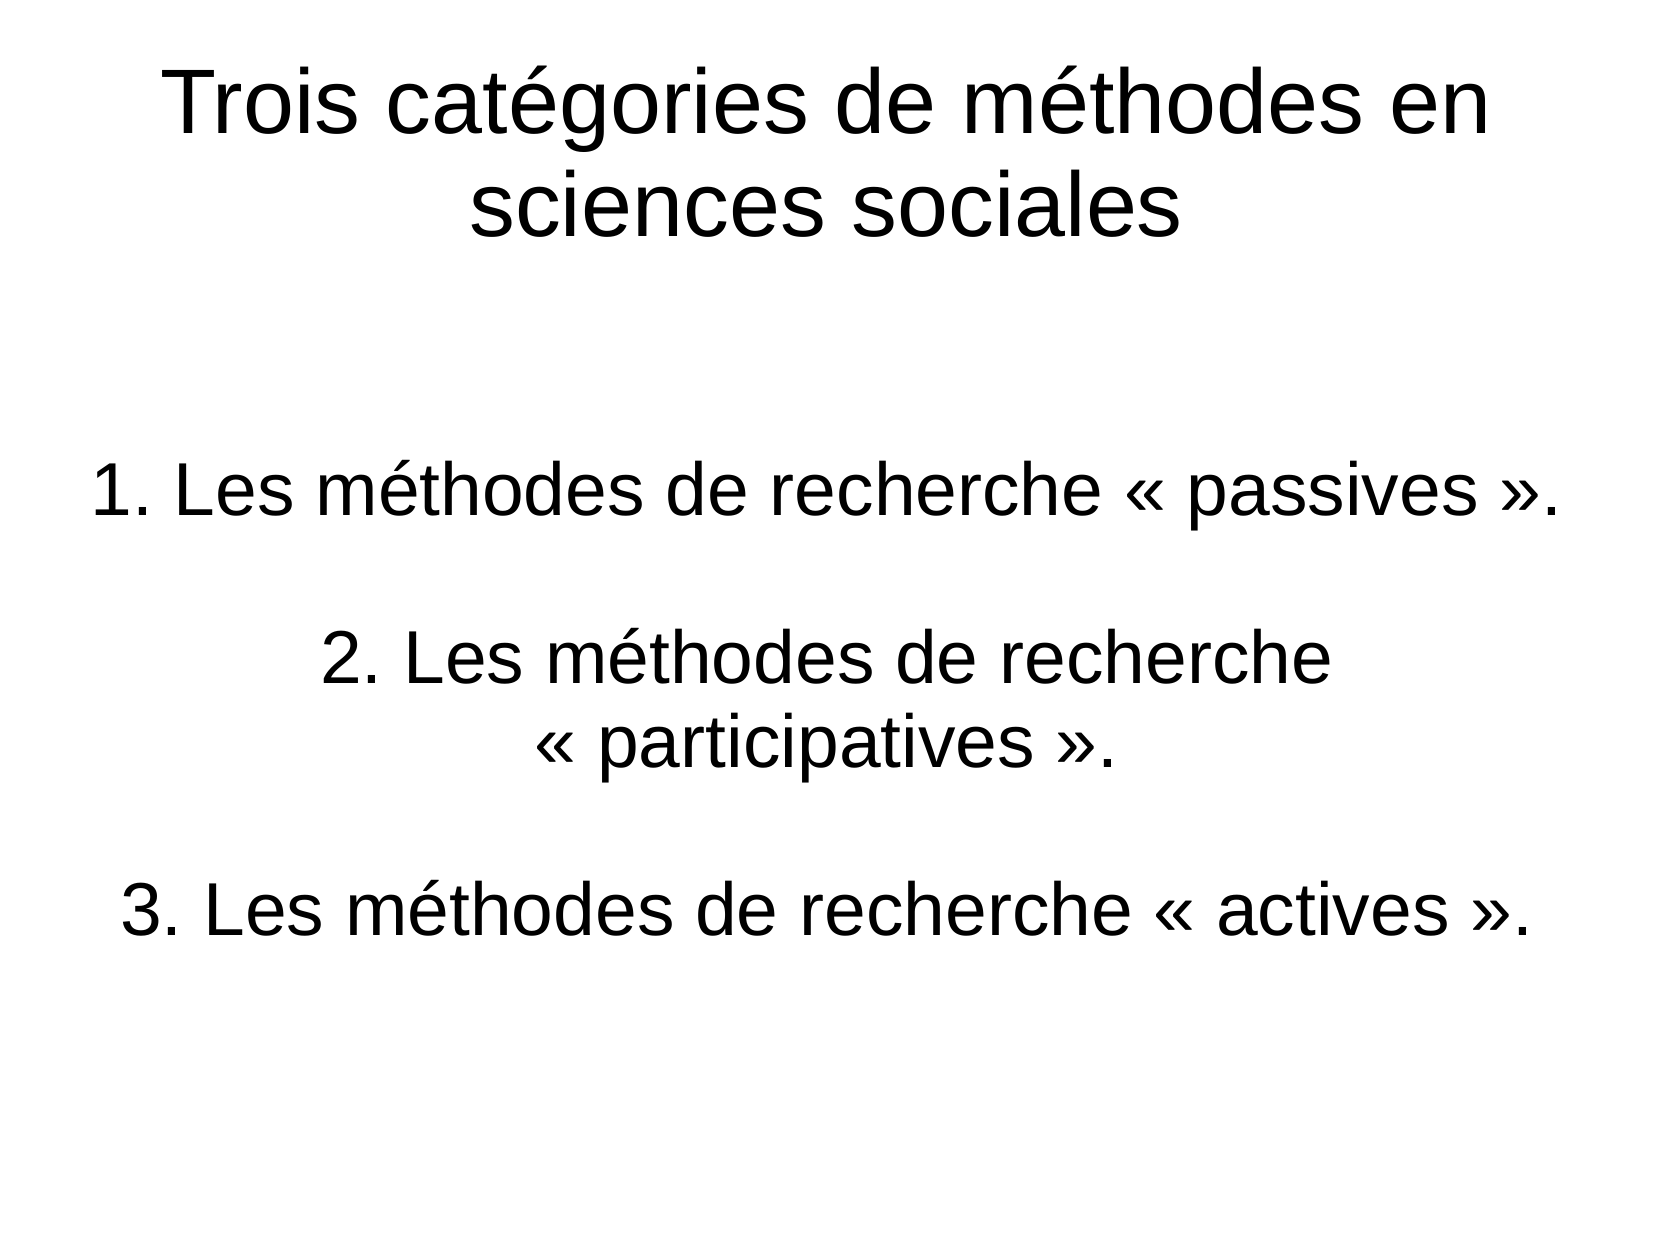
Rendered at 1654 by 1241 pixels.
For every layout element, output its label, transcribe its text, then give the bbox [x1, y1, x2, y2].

subtitle 1. Les méthodes de recherche « passives ». 2. Les méthodes de recherche « participatives ». 3. Les méthodes de recherche « actives ». [82, 297, 1571, 1102]
title Trois catégories de méthodes en sciences sociales [82, 50, 1571, 256]
